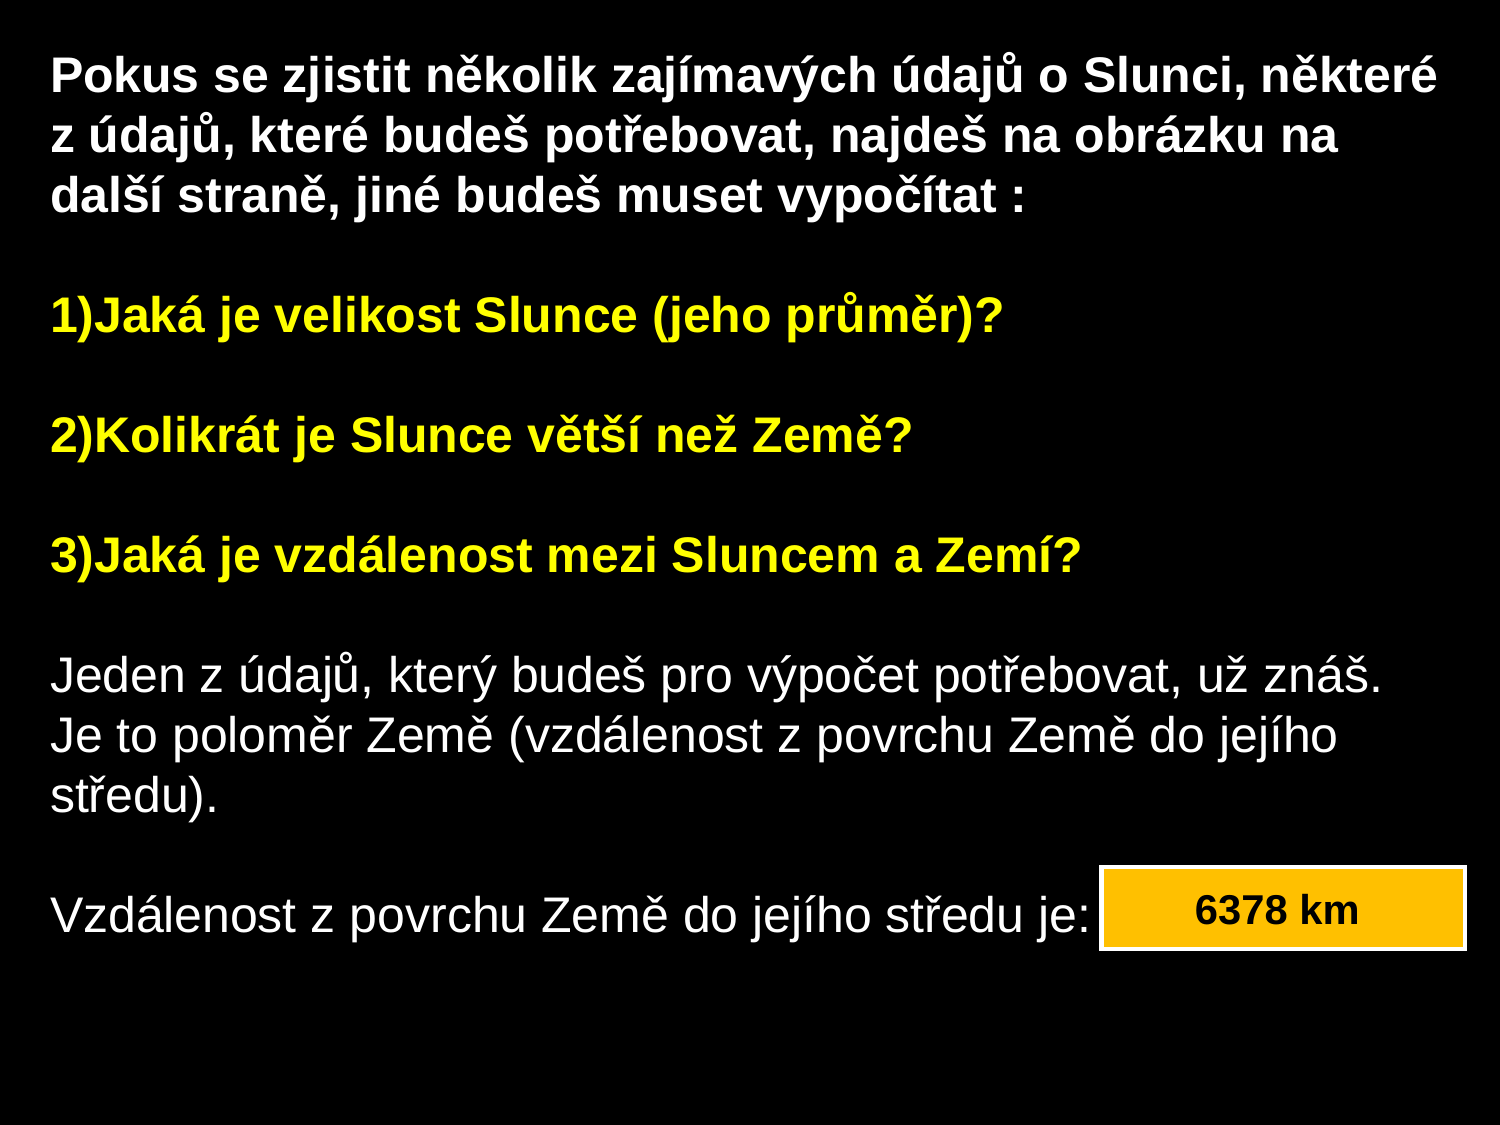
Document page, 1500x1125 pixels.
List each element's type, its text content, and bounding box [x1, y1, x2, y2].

text_box 6378 km [1101, 867, 1465, 950]
text_box Pokus se zjistit několik zajímavých údajů o Slunci, některé z údajů, které budeš potřebovat, najdeš na obrázku na další straně, jiné budeš muset vypočítat : Jaká je velikost Slunce (jeho průměr)? Kolikrát je Slunce větší než Země? Jaká je vzdálenost mezi Sluncem a Zemí? Jeden z údajů, který budeš pro výpočet potřebovat, už znáš. Je to poloměr Země (vzdálenost z povrchu Země do jejího středu). Vzdálenost z povrchu Země do jejího středu je: [35, 35, 1465, 951]
